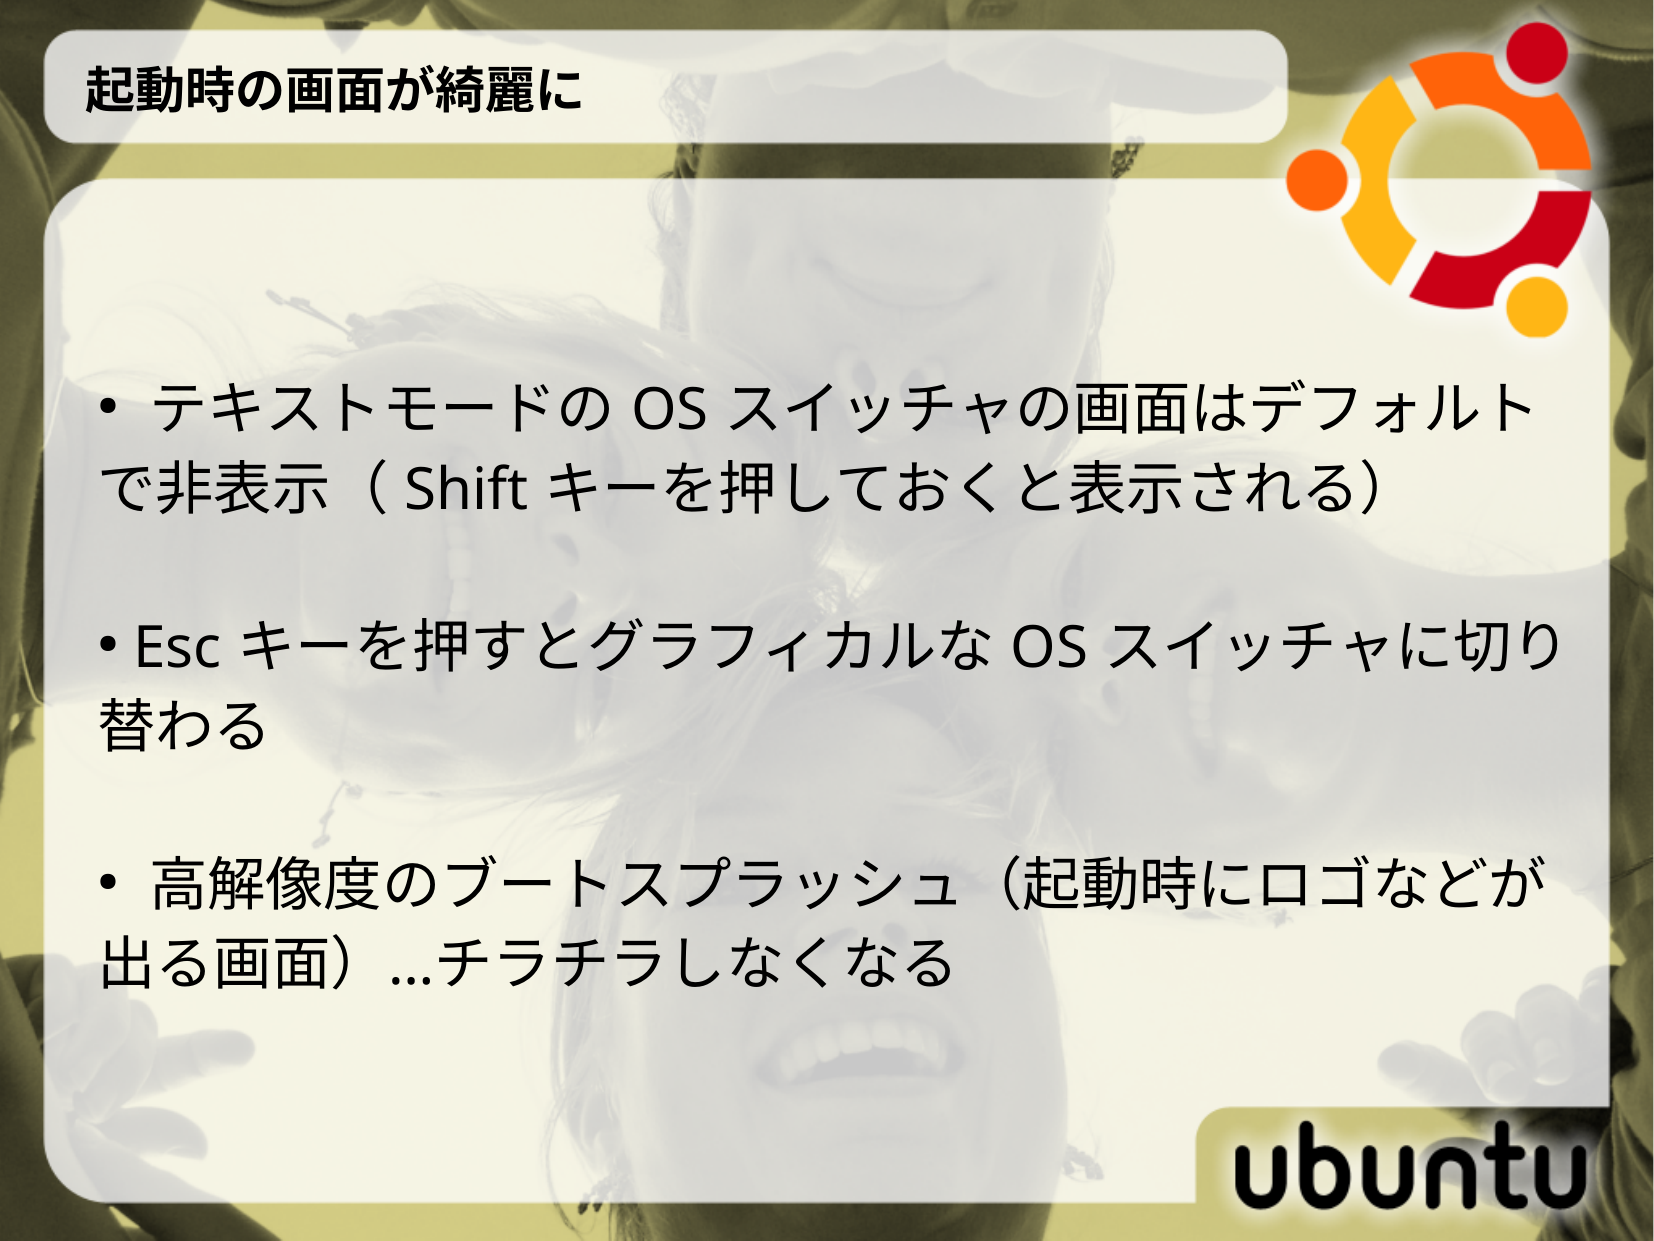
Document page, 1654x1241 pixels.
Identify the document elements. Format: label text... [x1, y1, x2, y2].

picture [0, 0, 1654, 1241]
text_box テキストモードのOSスイッチャの画面はデフォルトで非表示（Shiftキーを押しておくと表示される） Escキーを押すとグラフィカルなOSスイッチャに切り替わる 高解像度のブートスプラッシュ（起動時にロゴなどが出る画面）…チラチラしなくなる [82, 360, 1595, 1075]
text_box 起動時の画面が綺麗に [70, 47, 644, 127]
